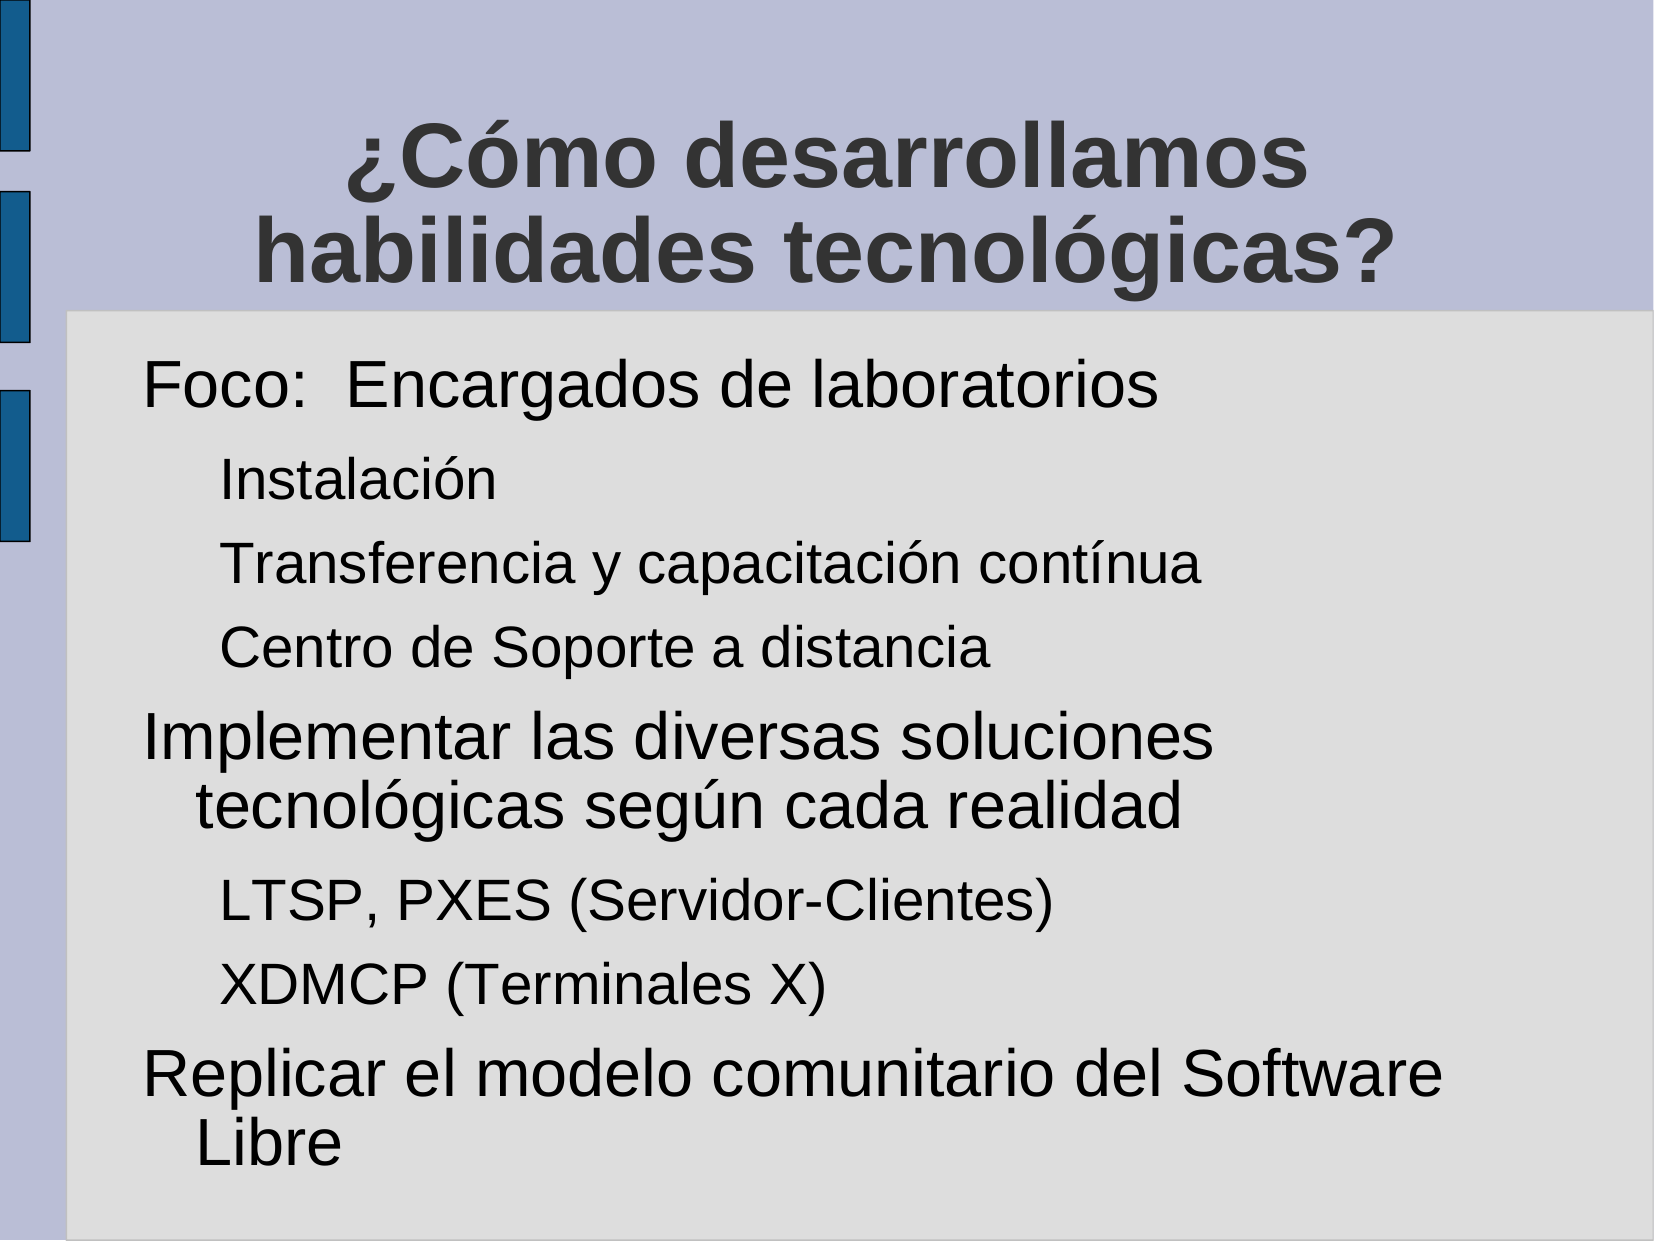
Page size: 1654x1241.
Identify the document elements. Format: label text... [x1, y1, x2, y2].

title ¿Cómo desarrollamos habilidades tecnológicas? [121, 102, 1534, 311]
list Foco: Encargados de laboratorios Instalación Transferencia y capacitación contínua Centro de Soporte a distancia Implementar las diversas soluciones tecnológicas según cada realidad LTSP, PXES (Servidor-Clientes) XDMCP (Terminales X) Replicar el modelo comunitario del Software Libre [124, 352, 1537, 1229]
